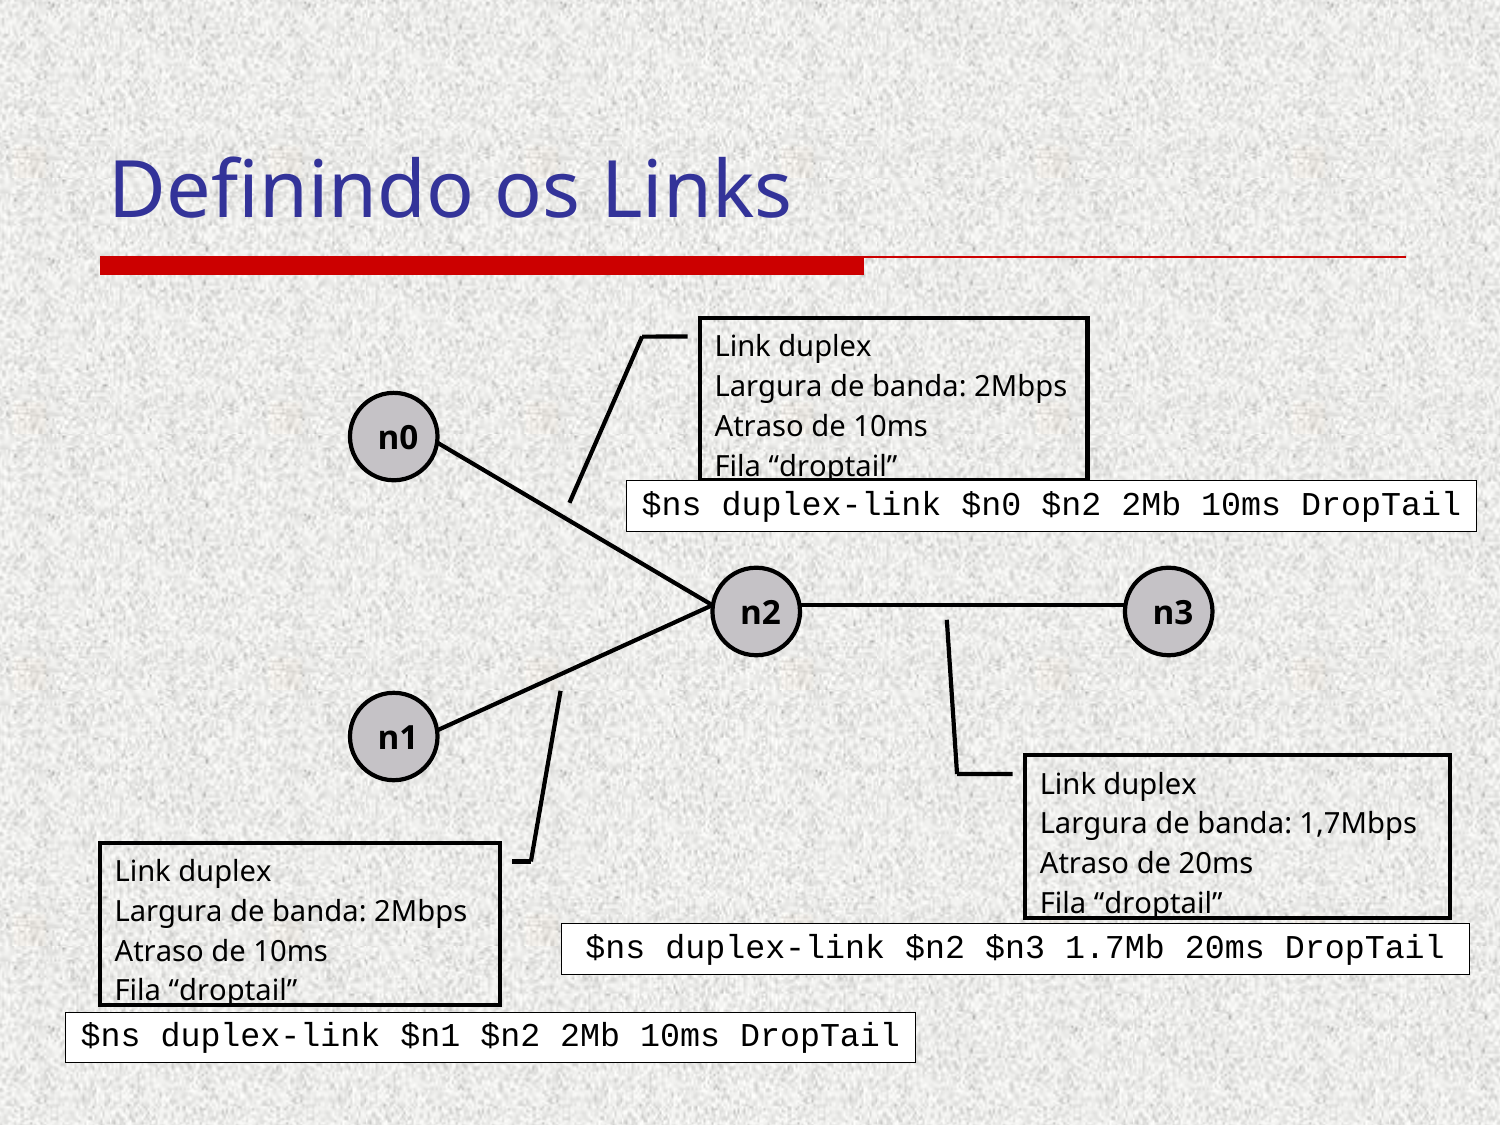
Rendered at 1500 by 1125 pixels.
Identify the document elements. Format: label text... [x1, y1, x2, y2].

text_box $ns duplex-link $n0 $n2 2Mb 10ms DropTail [626, 480, 1477, 532]
picture [0, 0, 1500, 1125]
text_box n3 [1124, 567, 1213, 656]
text_box n0 [349, 392, 438, 481]
text_box n2 [712, 567, 801, 656]
text_box Link duplex Largura de banda: 2Mbps Atraso de 10ms Fila “droptail” [700, 318, 1088, 480]
text_box n1 [349, 692, 438, 781]
text_box $ns duplex-link $n2 $n3 1.7Mb 20ms DropTail [561, 923, 1470, 975]
list [124, 267, 1394, 993]
text_box Link duplex Largura de banda: 1,7Mbps Atraso de 20ms Fila “droptail” [1025, 755, 1450, 918]
text_box $ns duplex-link $n1 $n2 2Mb 10ms DropTail [65, 1012, 916, 1063]
title Definindo os Links [94, 20, 1406, 249]
text_box Link duplex Largura de banda: 2Mbps Atraso de 10ms Fila “droptail” [100, 843, 500, 1005]
